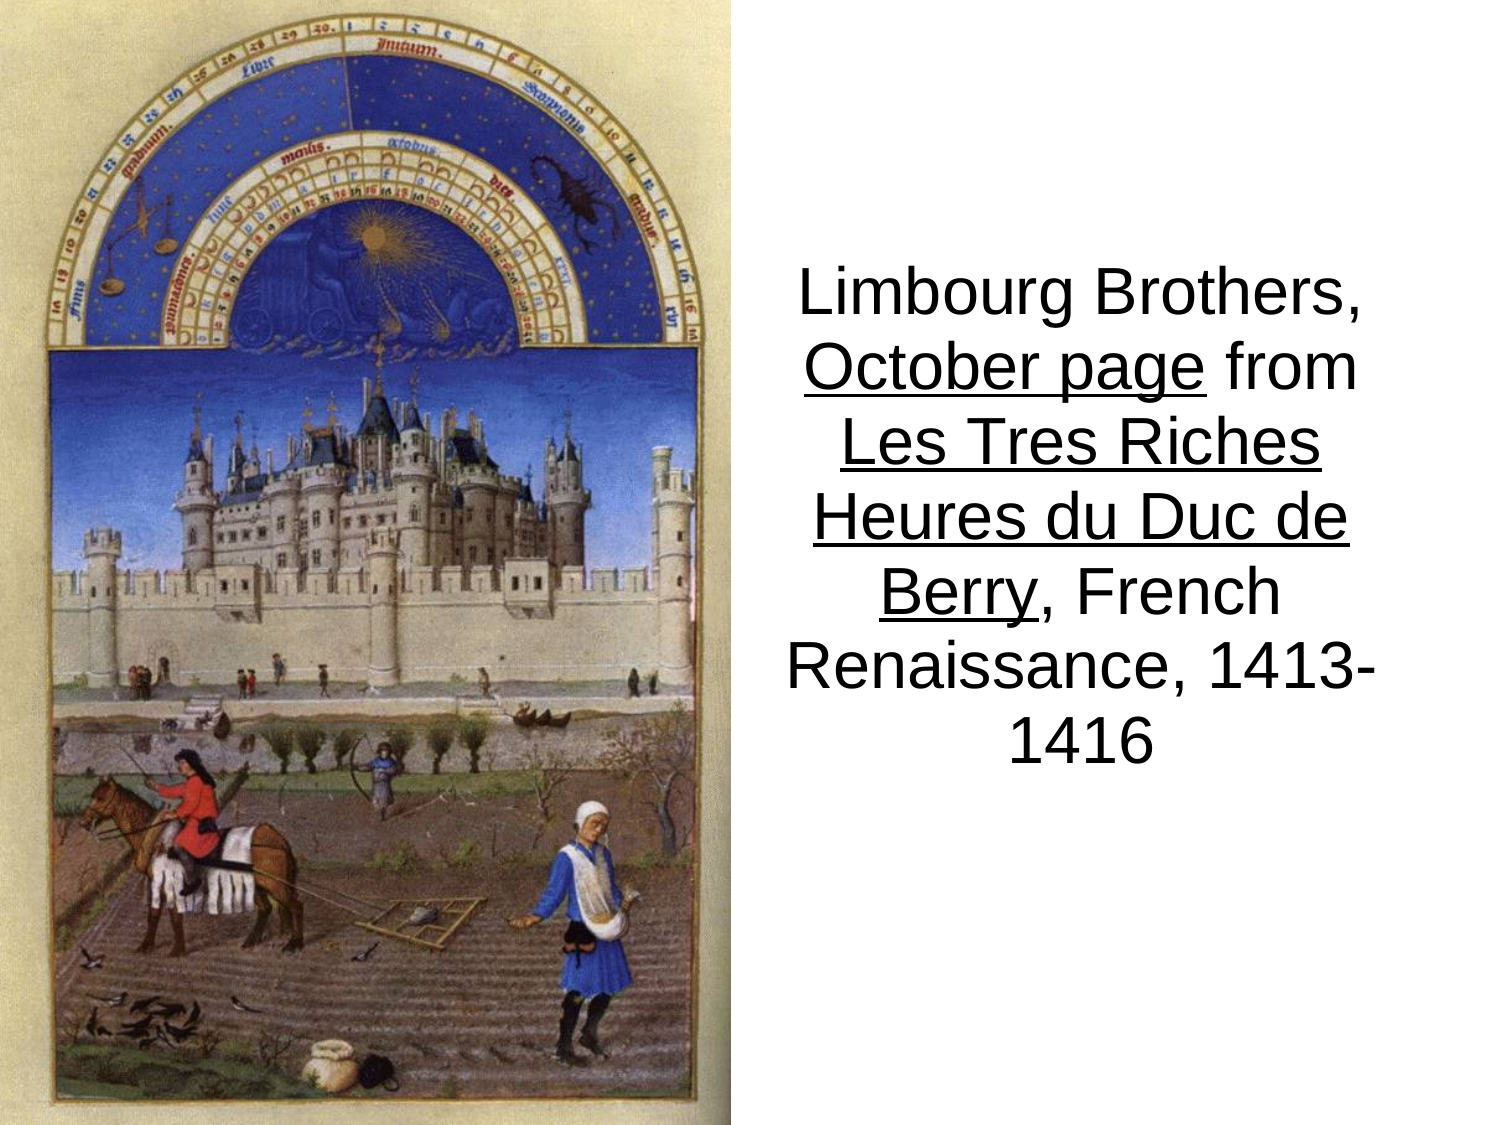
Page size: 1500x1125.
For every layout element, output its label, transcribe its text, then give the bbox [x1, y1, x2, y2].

picture [0, 0, 731, 1125]
title Limbourg Brothers, October page from Les Tres Riches Heures du Duc de Berry, French Renaissance, 1413-1416 [737, 45, 1426, 988]
